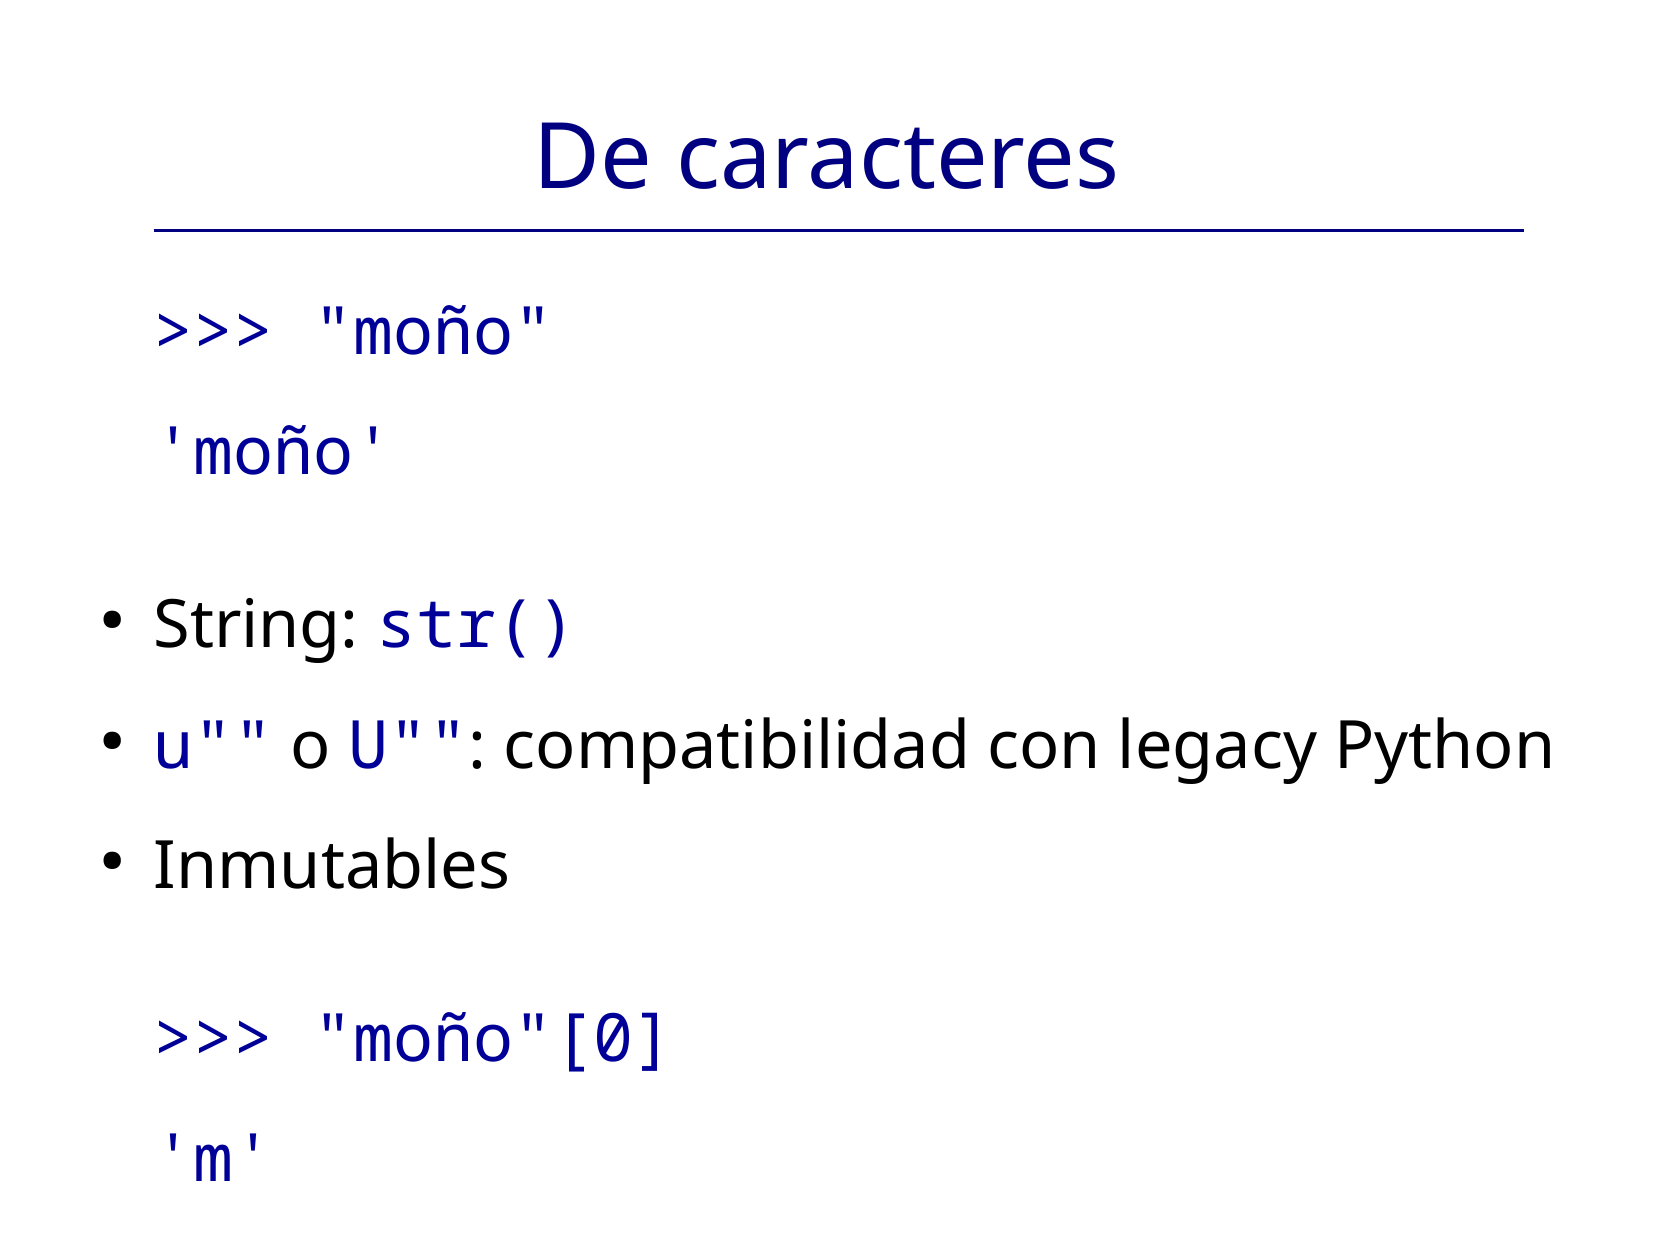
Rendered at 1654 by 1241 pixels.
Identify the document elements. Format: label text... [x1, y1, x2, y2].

title De caracteres [82, 49, 1571, 257]
list >>> "moño" 'moño' String: str() u"" o U"": compatibilidad con legacy Python Inmutables >>> "moño"[0] 'm' [82, 283, 1571, 1217]
